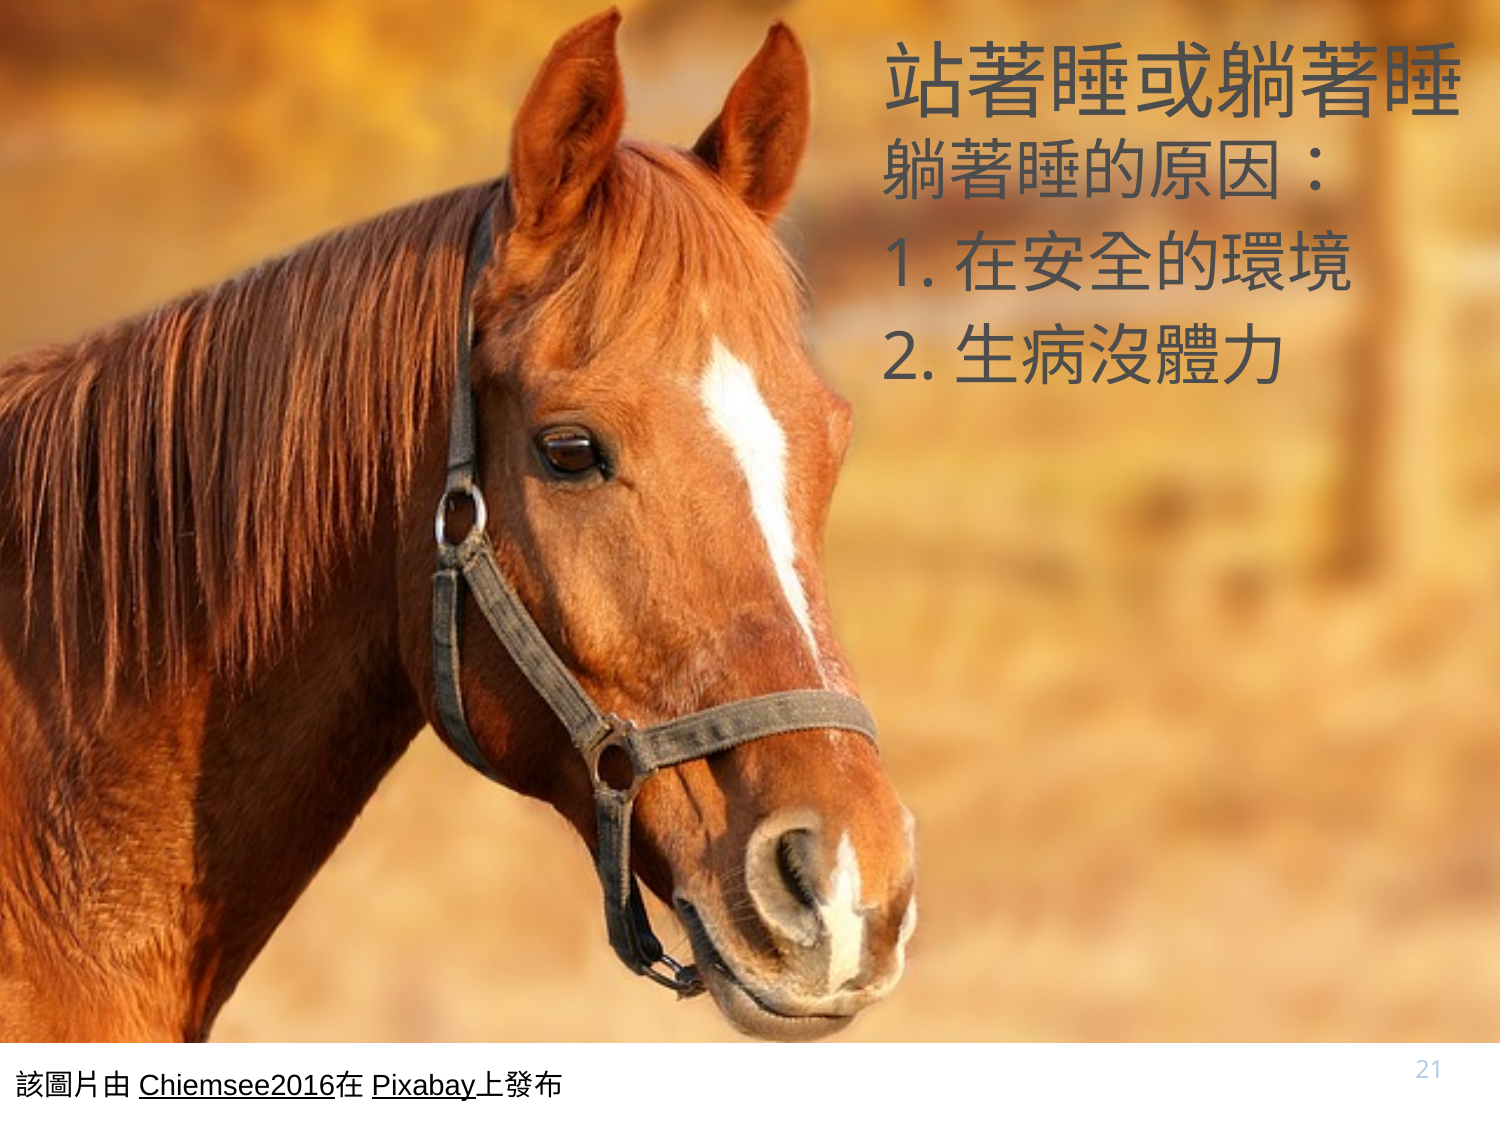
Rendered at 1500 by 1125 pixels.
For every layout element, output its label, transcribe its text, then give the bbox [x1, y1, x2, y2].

text_box 21 [1400, 1038, 1491, 1125]
text_box 該圖片由Chiemsee2016在Pixabay上發布 [0, 1043, 1400, 1125]
text_box 站著睡或躺著睡 [868, 21, 1480, 136]
picture [0, 0, 1500, 1043]
text_box 該圖片由Chiemsee2016在Pixabay上發布 [1491, 1043, 1500, 1125]
text_box 躺著睡的原因： 1.在安全的環境 2.生病沒體力 [867, 120, 1370, 400]
